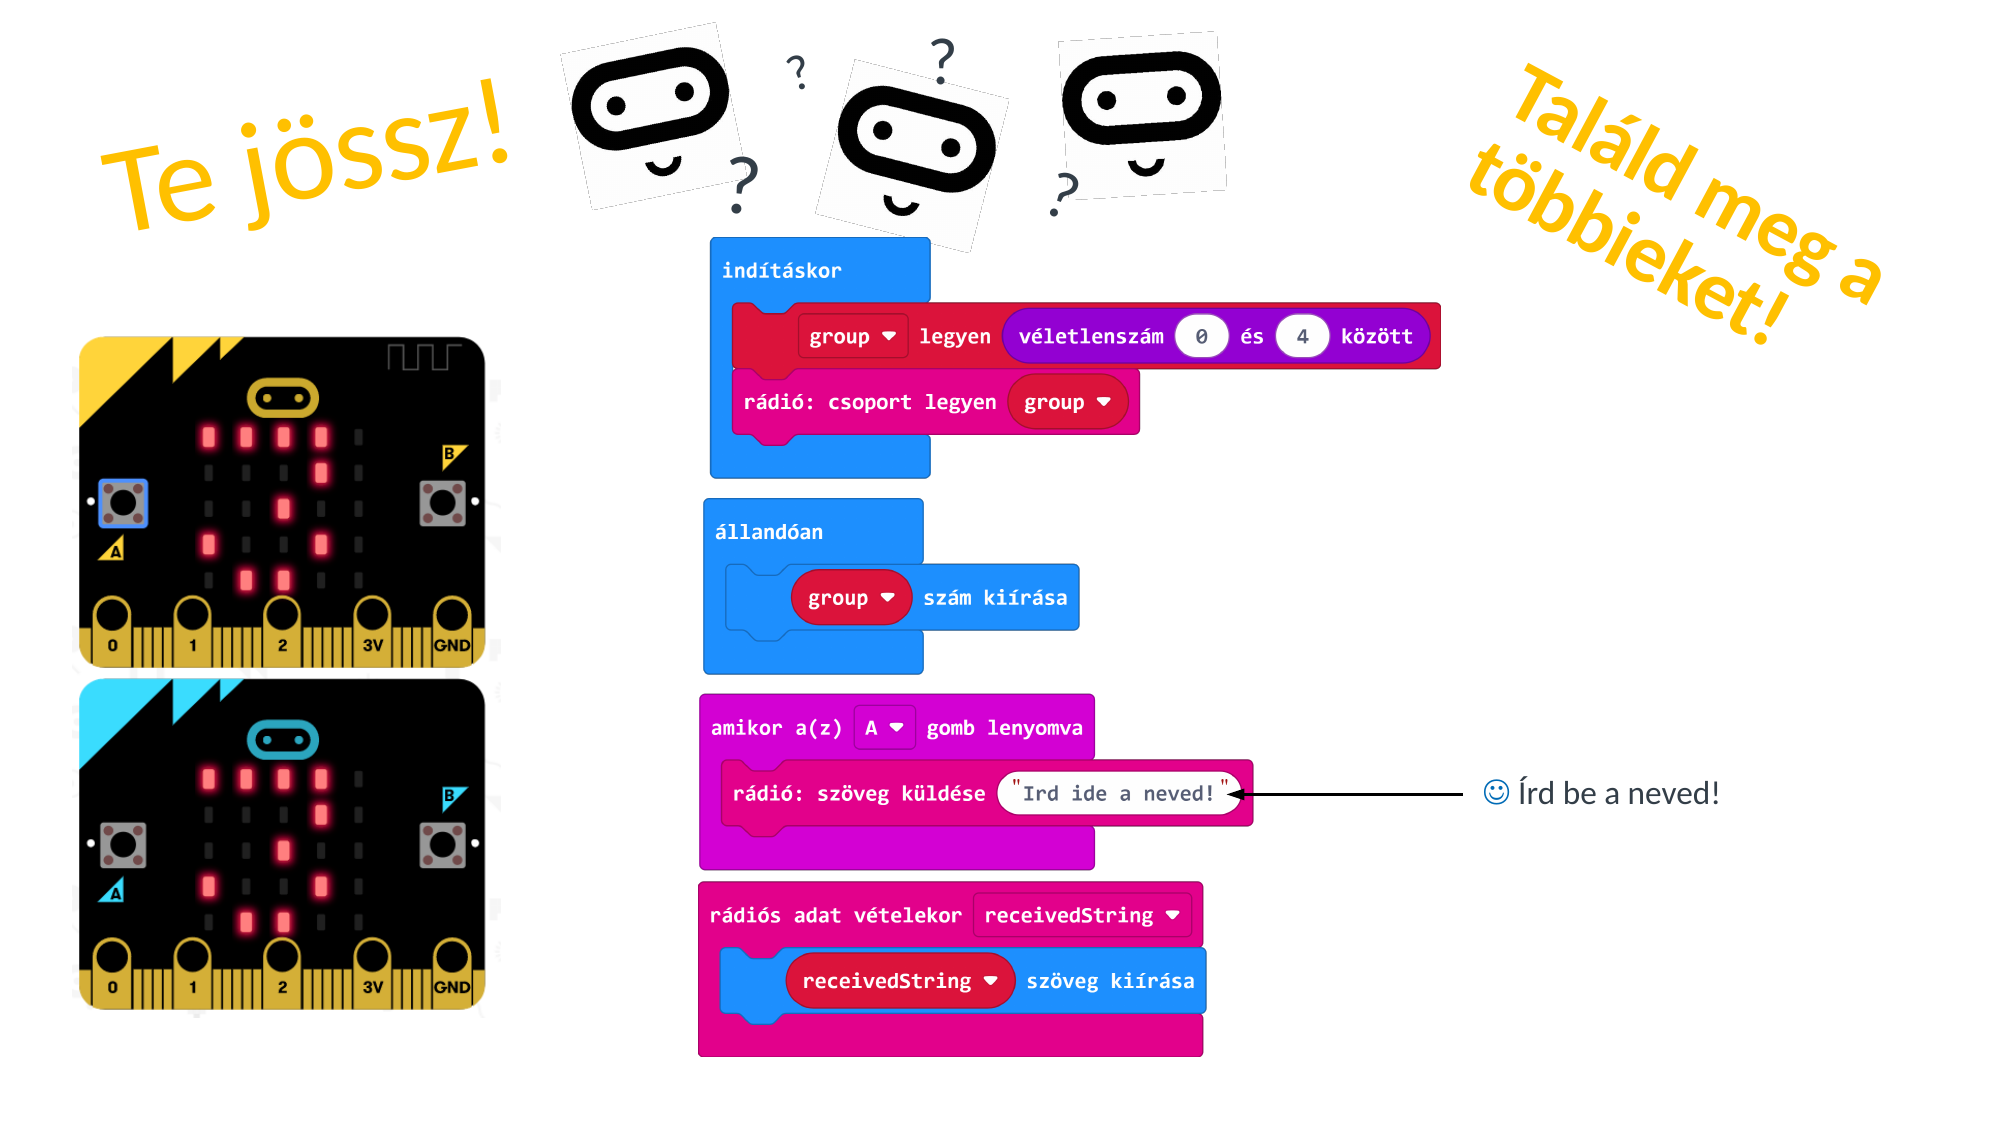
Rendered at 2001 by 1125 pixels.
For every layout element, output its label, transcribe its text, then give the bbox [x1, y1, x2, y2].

picture [72, 328, 501, 1018]
picture [698, 60, 1441, 1057]
text_box ? [716, 140, 767, 235]
title Te jössz! [95, 50, 571, 283]
picture [1058, 31, 1227, 199]
text_box ? [1035, 158, 1104, 242]
text_box ? [927, 26, 973, 100]
text_box  Írd be a neved! [1482, 776, 1725, 813]
text_box ? [780, 37, 840, 103]
text_box Találd meg a többieket! [1463, 50, 1936, 399]
picture [560, 22, 740, 210]
